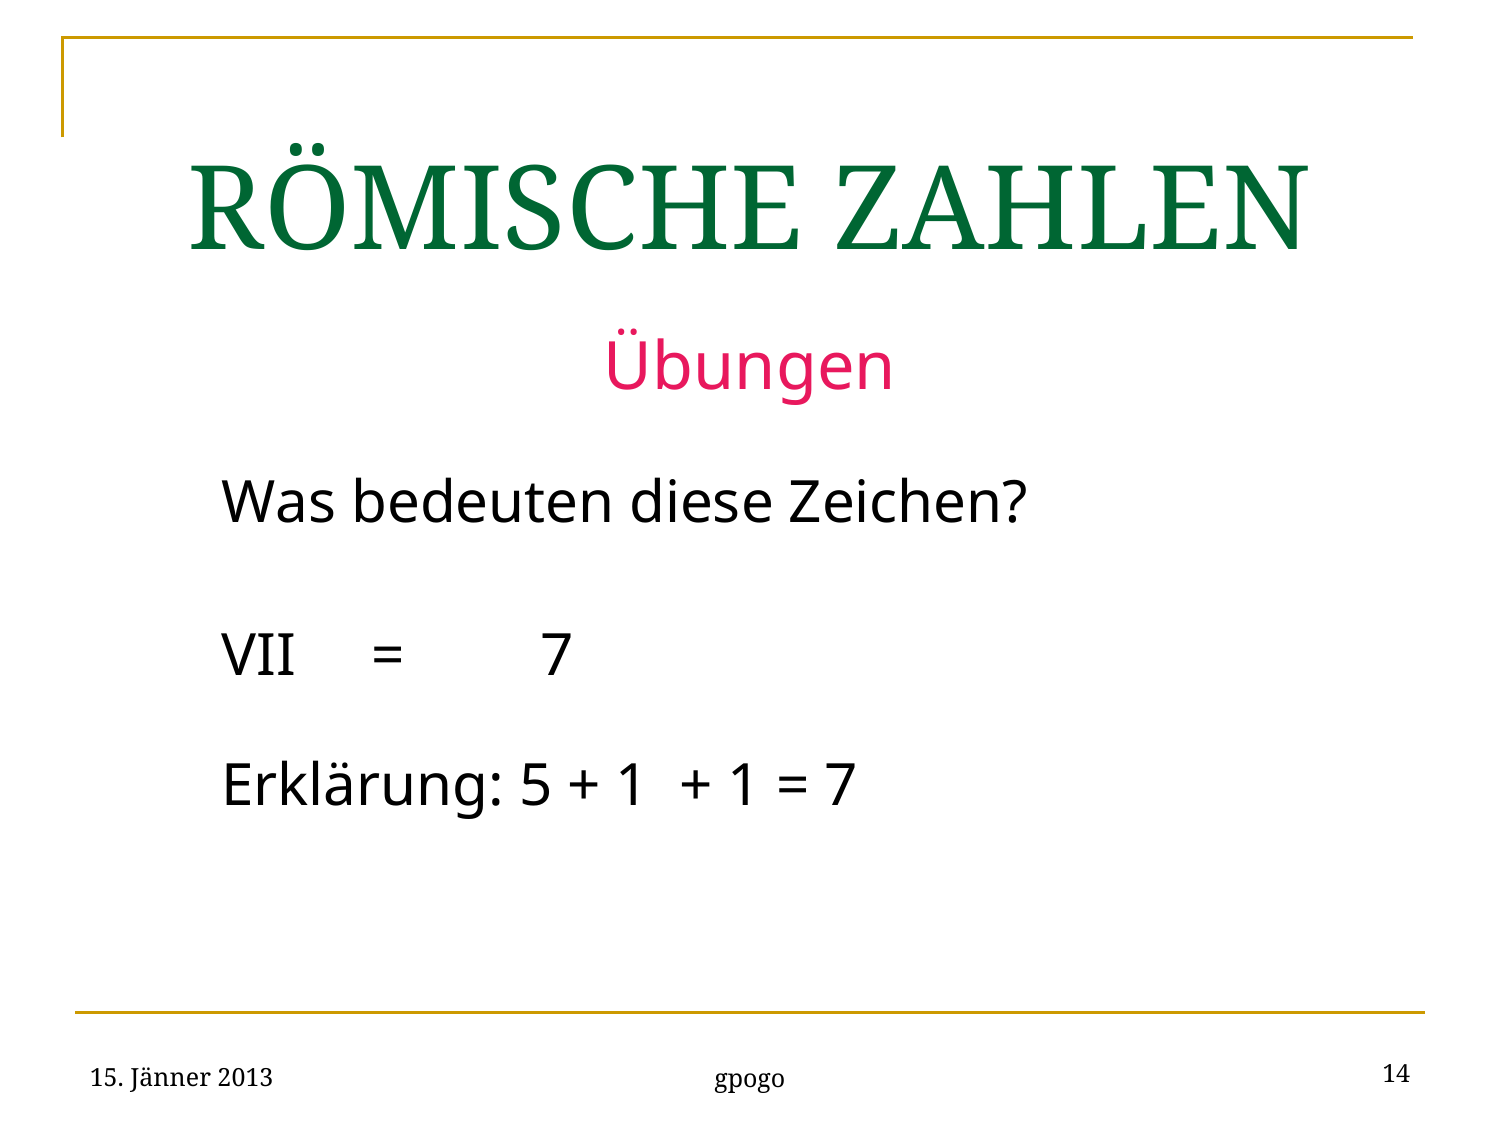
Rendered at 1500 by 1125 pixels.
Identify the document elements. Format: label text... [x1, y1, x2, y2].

text_box 15. Jänner 2013 [74, 1024, 426, 1100]
text_box VII = [206, 609, 444, 696]
text_box gpogo [512, 1025, 988, 1101]
text_box 7 [525, 609, 763, 696]
text_box <Nummer> [1074, 1024, 1426, 1100]
title RÖMISCHE ZAHLEN [141, 82, 1359, 279]
text_box Erklärung: 5 + 1 + 1 = 7 [206, 739, 1294, 826]
text_box Übungen [437, 315, 1063, 411]
text_box Was bedeuten diese Zeichen? [206, 456, 1294, 542]
